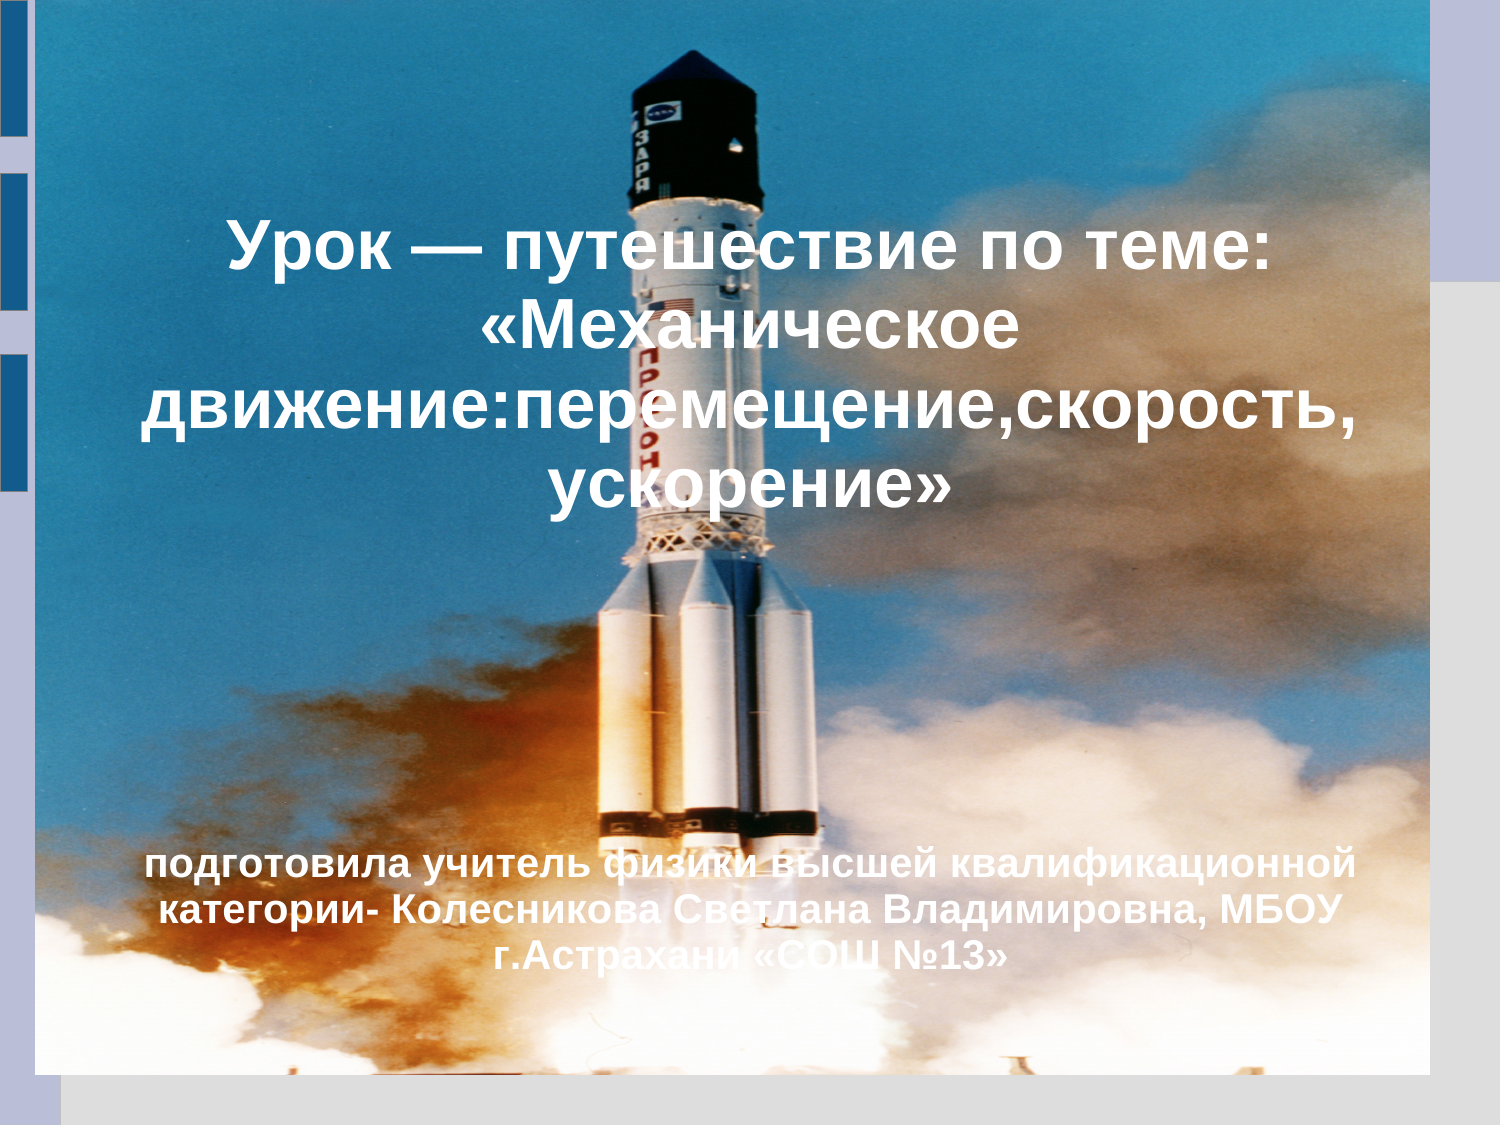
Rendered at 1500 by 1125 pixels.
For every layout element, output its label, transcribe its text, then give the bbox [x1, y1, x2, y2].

picture [35, 0, 1430, 1075]
title Урок — путешествие по теме: «Механическое движение:перемещение,скорость, ускорение» подготовила учитель физики высшей квалификационной категории- Колесникова Светлана Владимировна, МБОУ г.Астрахани «СОШ №13» [110, 203, 1392, 981]
